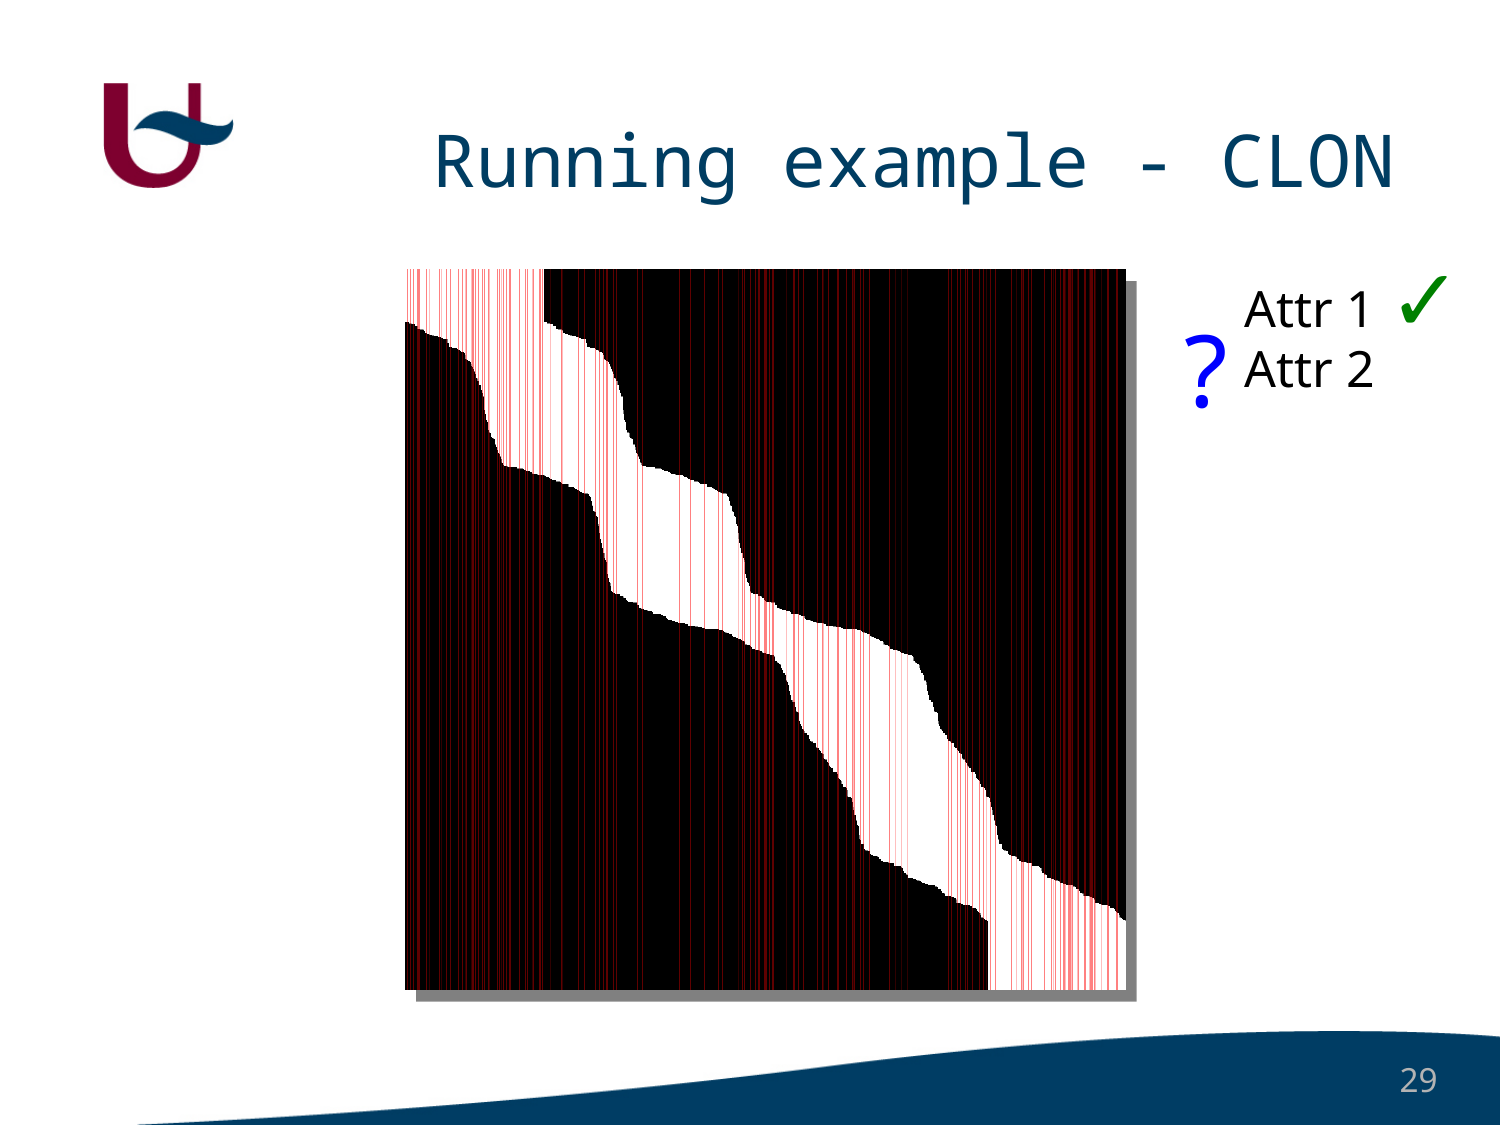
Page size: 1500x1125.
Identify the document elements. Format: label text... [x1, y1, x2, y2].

text_box ✓ [1380, 225, 1486, 361]
picture [103, 83, 234, 105]
picture [137, 1031, 1500, 1125]
picture [405, 269, 1126, 990]
title Running example - CLON [103, 105, 1396, 211]
text_box ? [1170, 300, 1276, 436]
text_box Attr 1 Attr 2 [1230, 270, 1426, 406]
